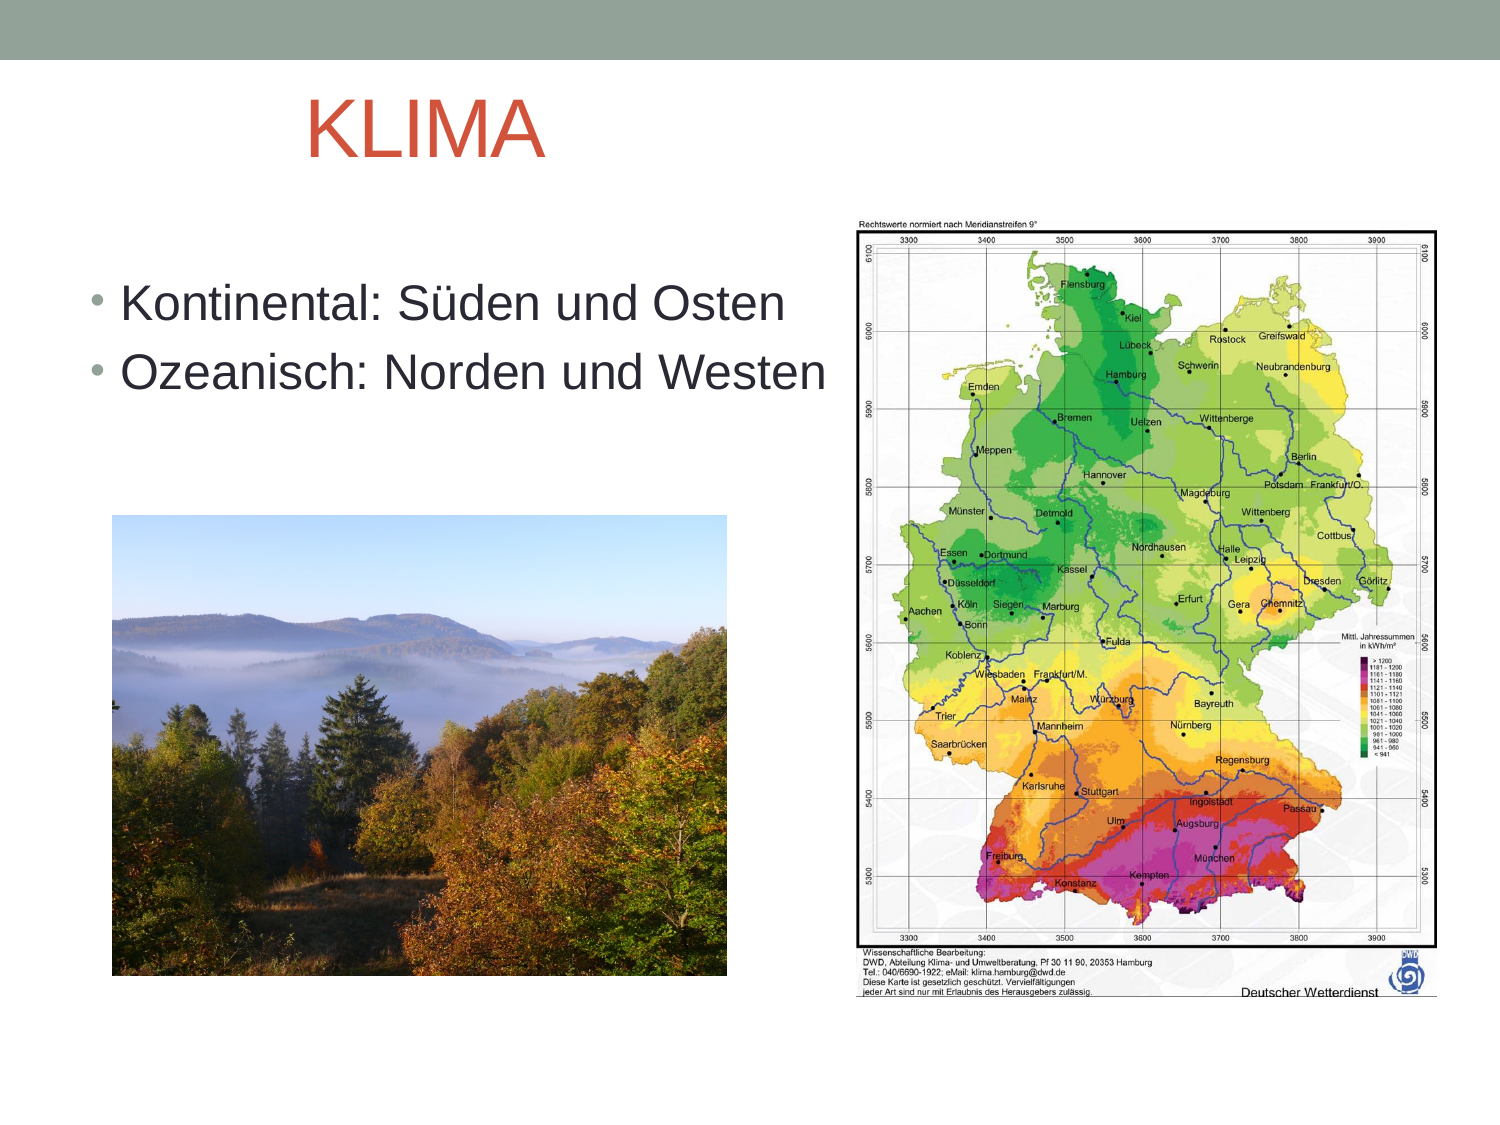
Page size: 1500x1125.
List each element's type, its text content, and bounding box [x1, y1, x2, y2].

picture [112, 515, 727, 977]
list Kontinental: Süden und Osten Ozeanisch: Norden und Westen [75, 262, 1425, 1063]
title KLIMA [64, 42, 1415, 206]
picture [856, 219, 1437, 997]
